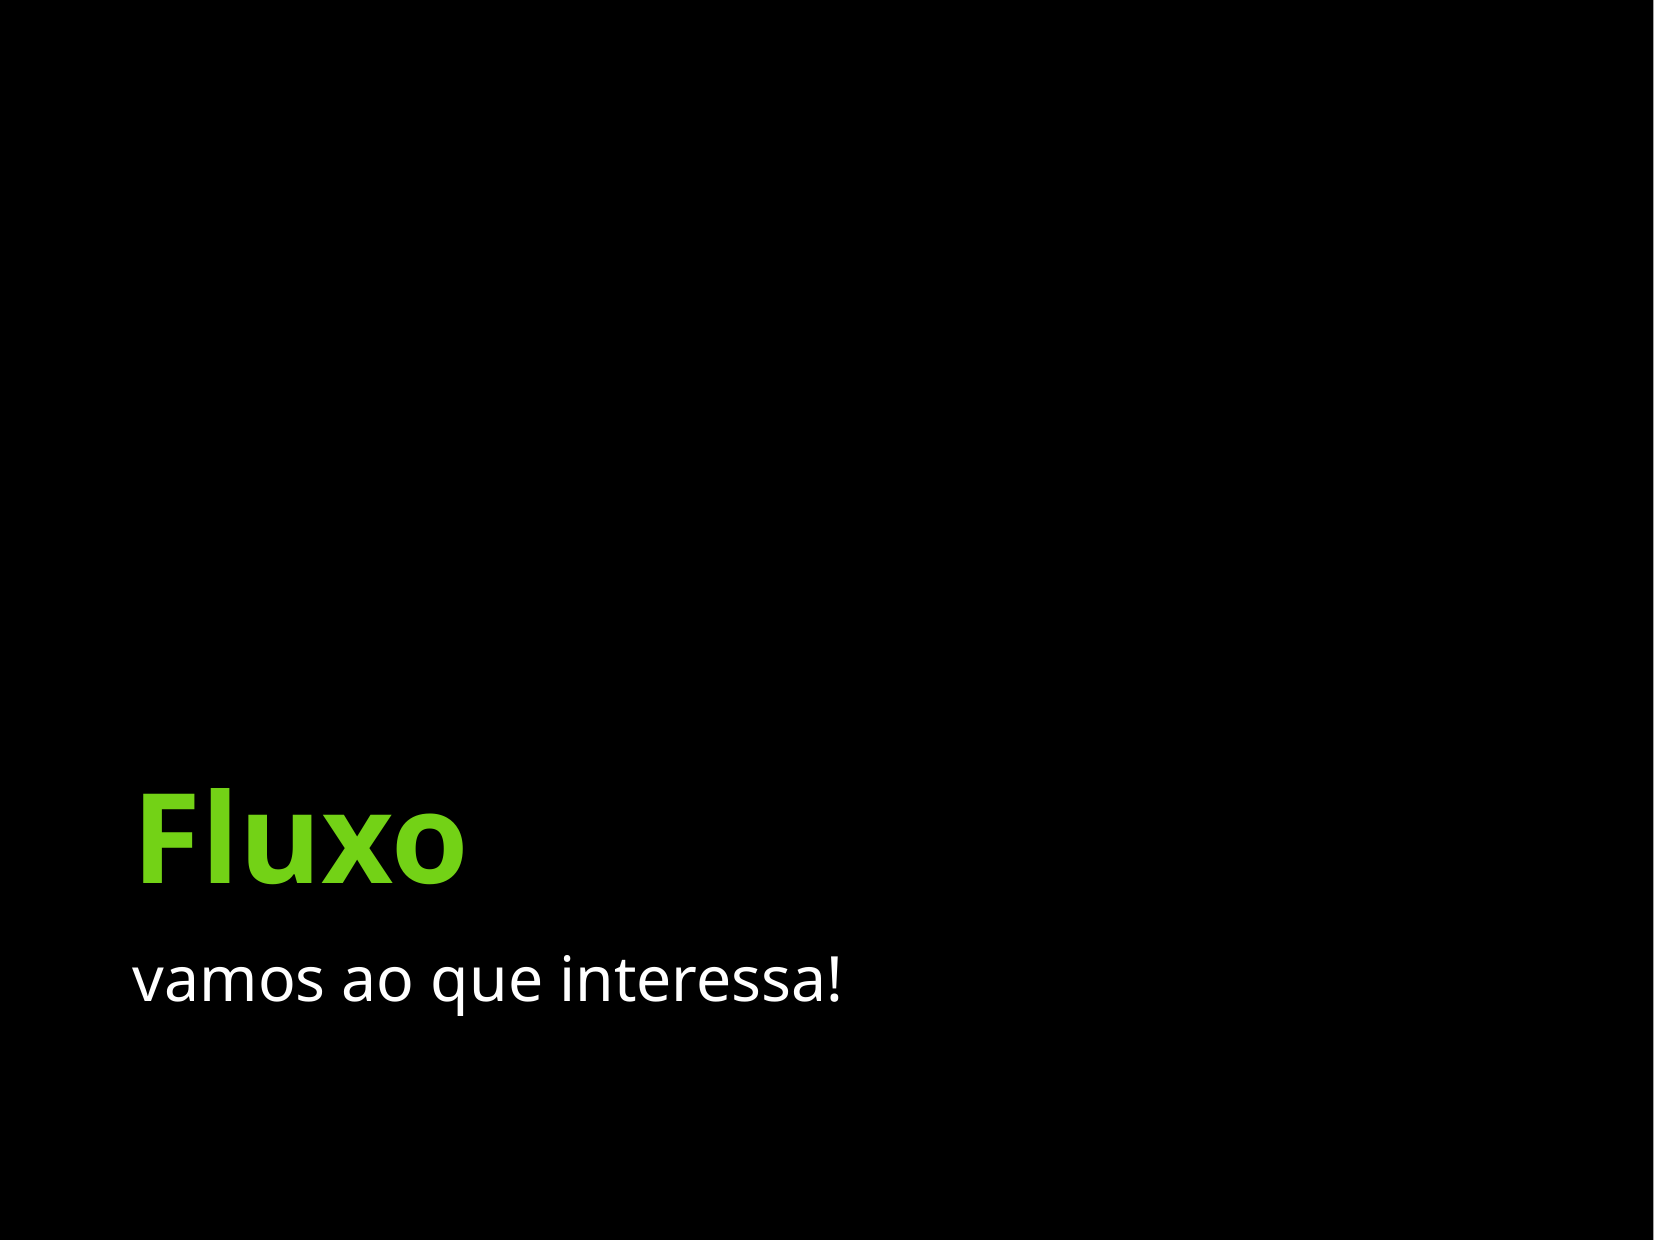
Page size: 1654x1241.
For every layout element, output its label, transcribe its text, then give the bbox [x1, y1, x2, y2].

text_box Fluxo [118, 129, 1536, 927]
text_box vamos ao que interessa! [118, 927, 1536, 1134]
